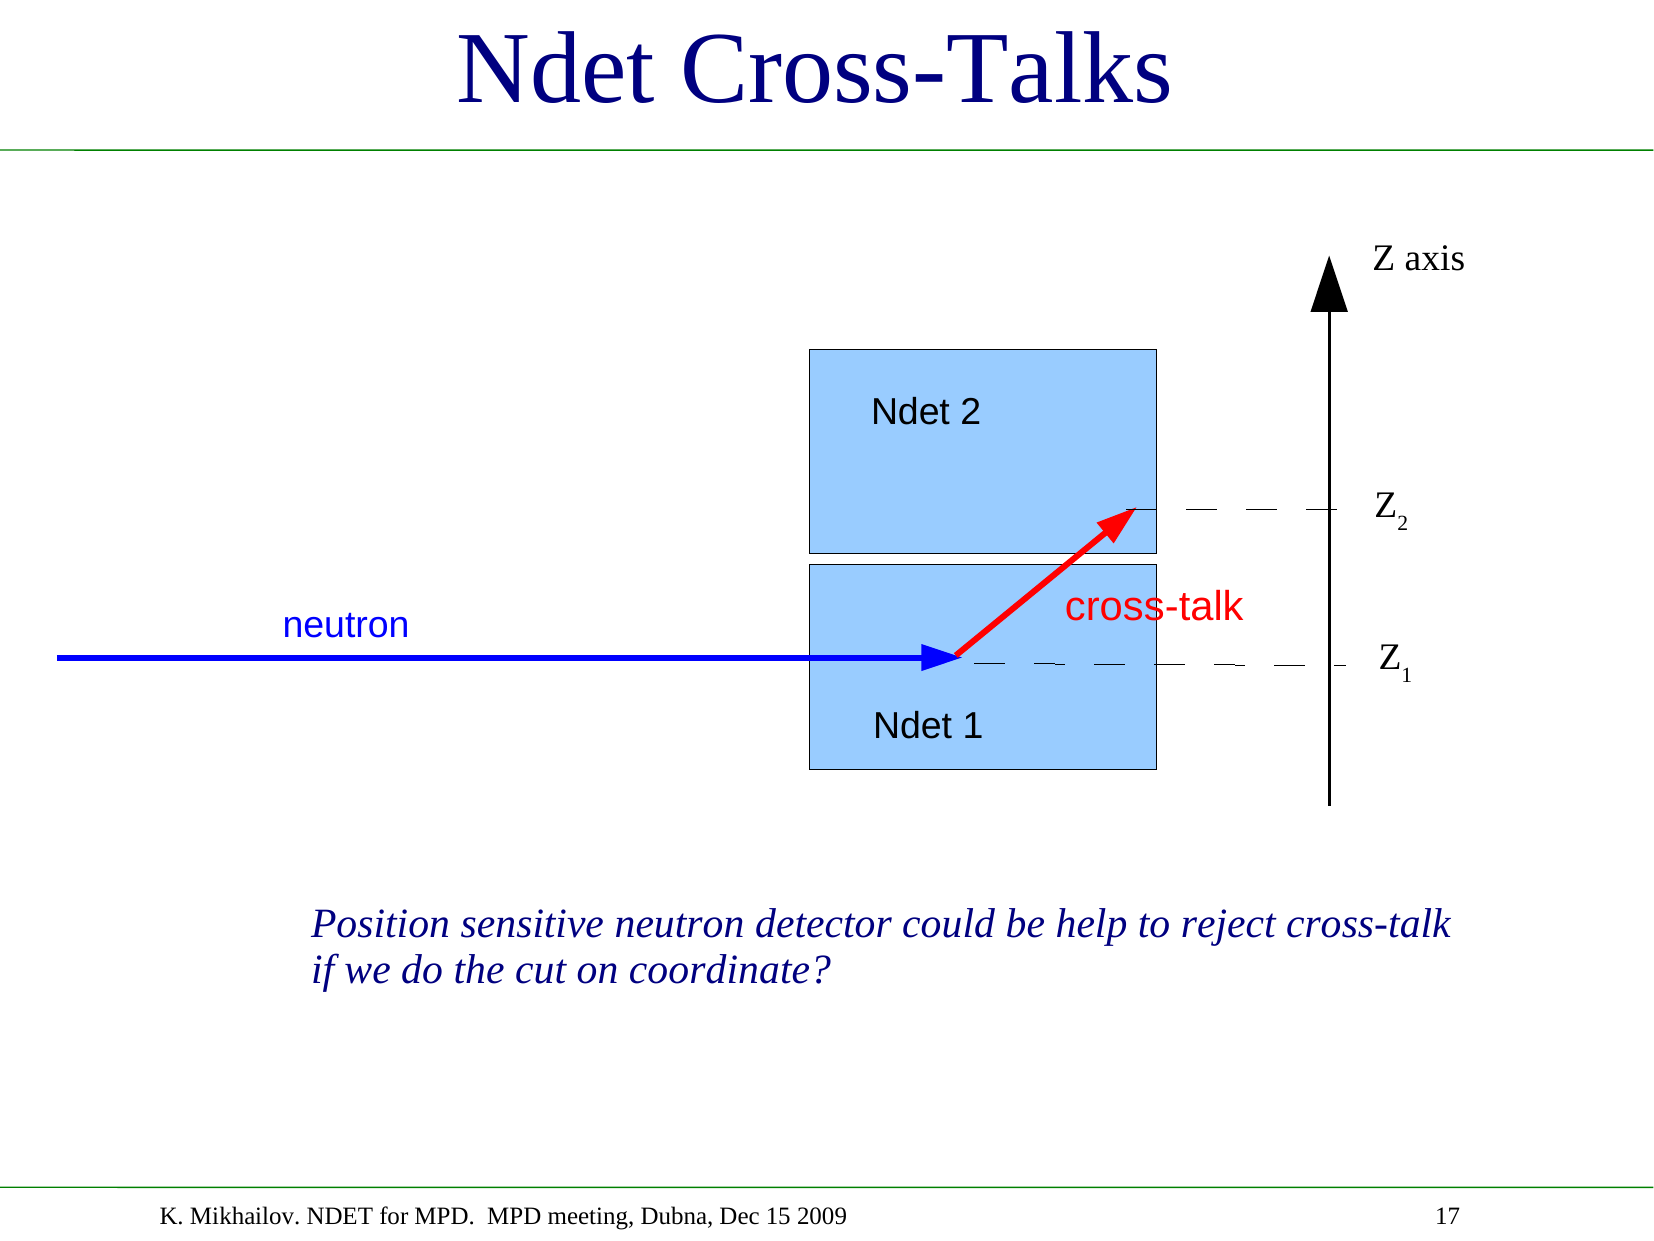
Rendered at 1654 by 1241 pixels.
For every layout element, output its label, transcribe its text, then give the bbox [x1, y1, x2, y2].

text_box neutron [267, 596, 426, 654]
text_box Z1 [1363, 625, 1428, 691]
text_box Z2 [1359, 472, 1424, 538]
text_box [809, 564, 1061, 655]
text_box Position sensitive neutron detector could be help to reject cross-talk if we do the cut on coordinate? [296, 892, 1467, 1001]
title Ndet Cross-Talks [71, 0, 1559, 142]
text_box [809, 349, 1157, 554]
text_box K. Mikhailov. NDET for MPD. MPD meeting, Dubna, Dec 15 2009 4 [144, 1195, 1540, 1239]
text_box Ndet 1 [858, 698, 999, 755]
text_box [1086, 510, 1157, 554]
text_box cross-talk [1064, 583, 1257, 631]
text_box [809, 564, 1157, 770]
text_box Z axis [1357, 229, 1481, 286]
text_box Ndet 2 [856, 383, 997, 441]
